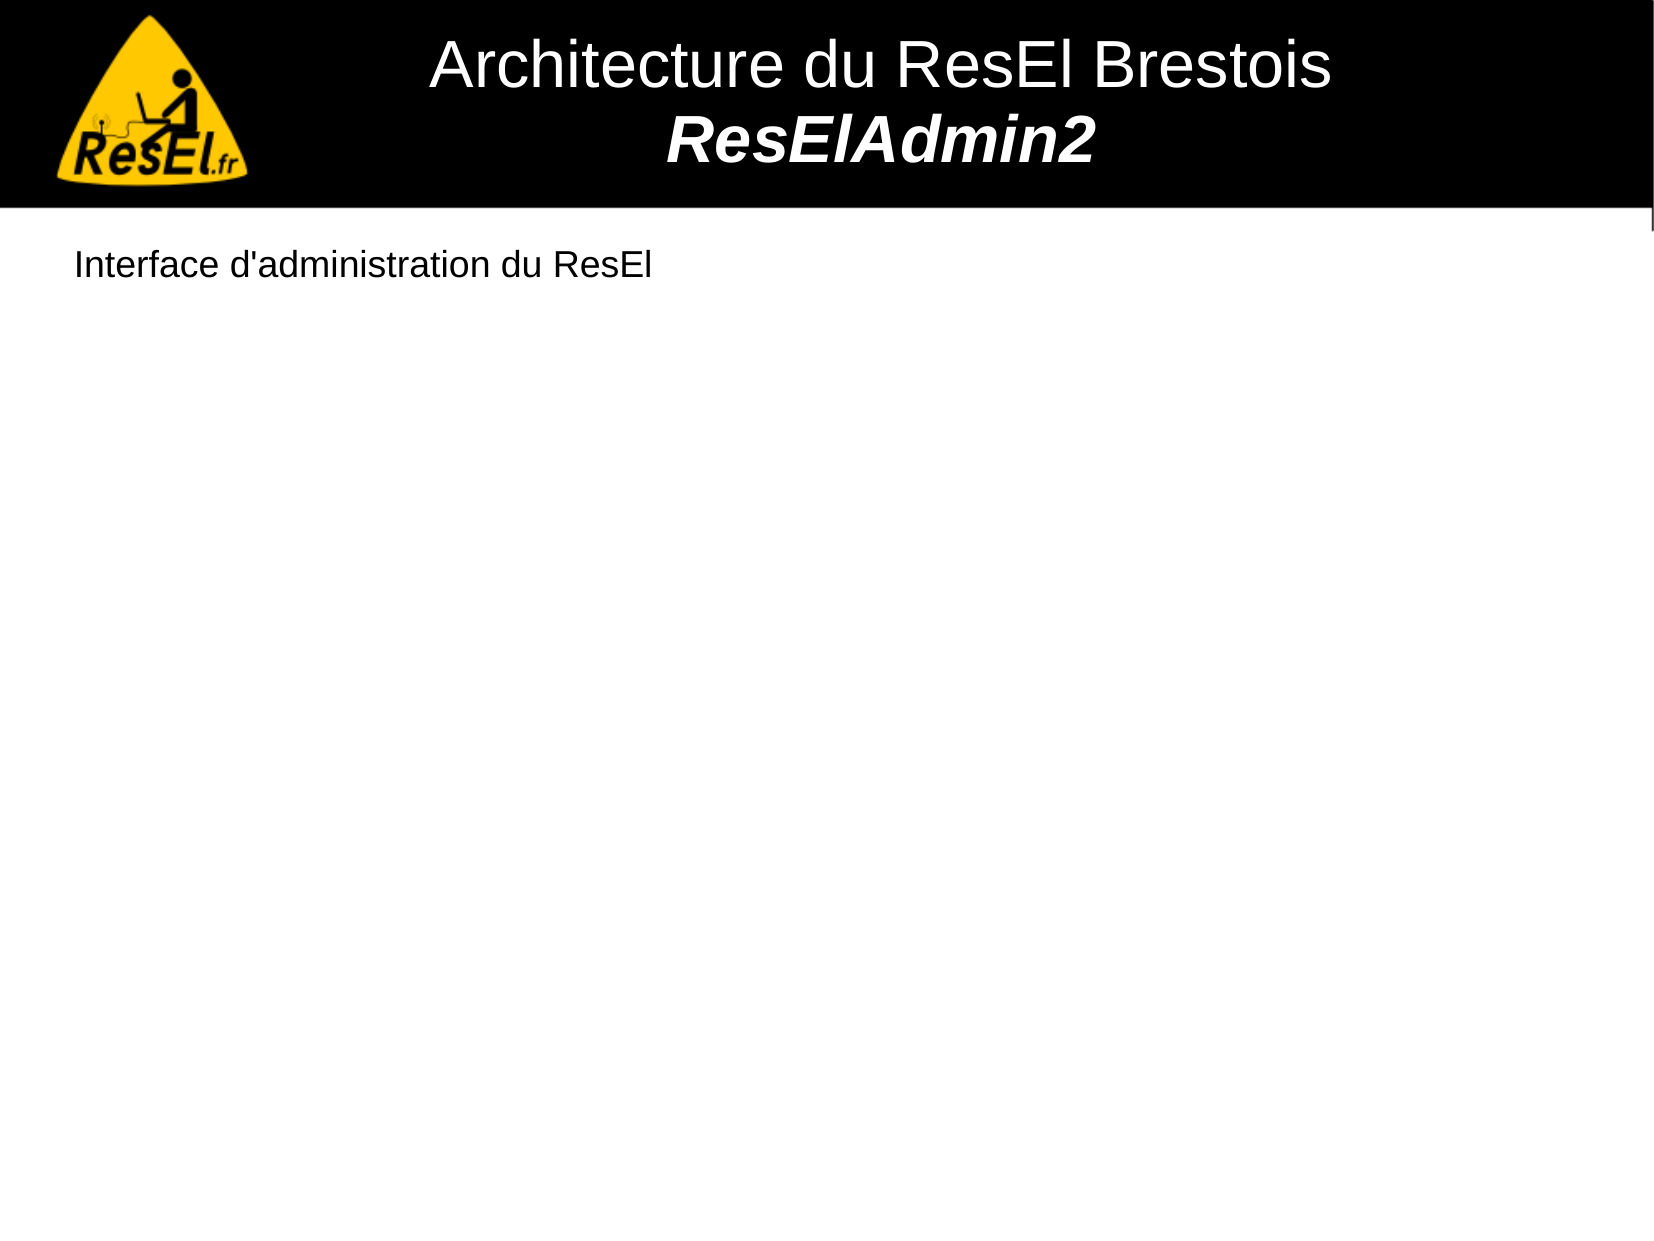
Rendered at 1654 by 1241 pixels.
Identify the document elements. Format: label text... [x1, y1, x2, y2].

title Architecture du ResEl Brestois ResElAdmin2 [275, 27, 1489, 177]
picture [0, 0, 1654, 1241]
text_box Interface d'administration du ResEl [59, 236, 1654, 294]
